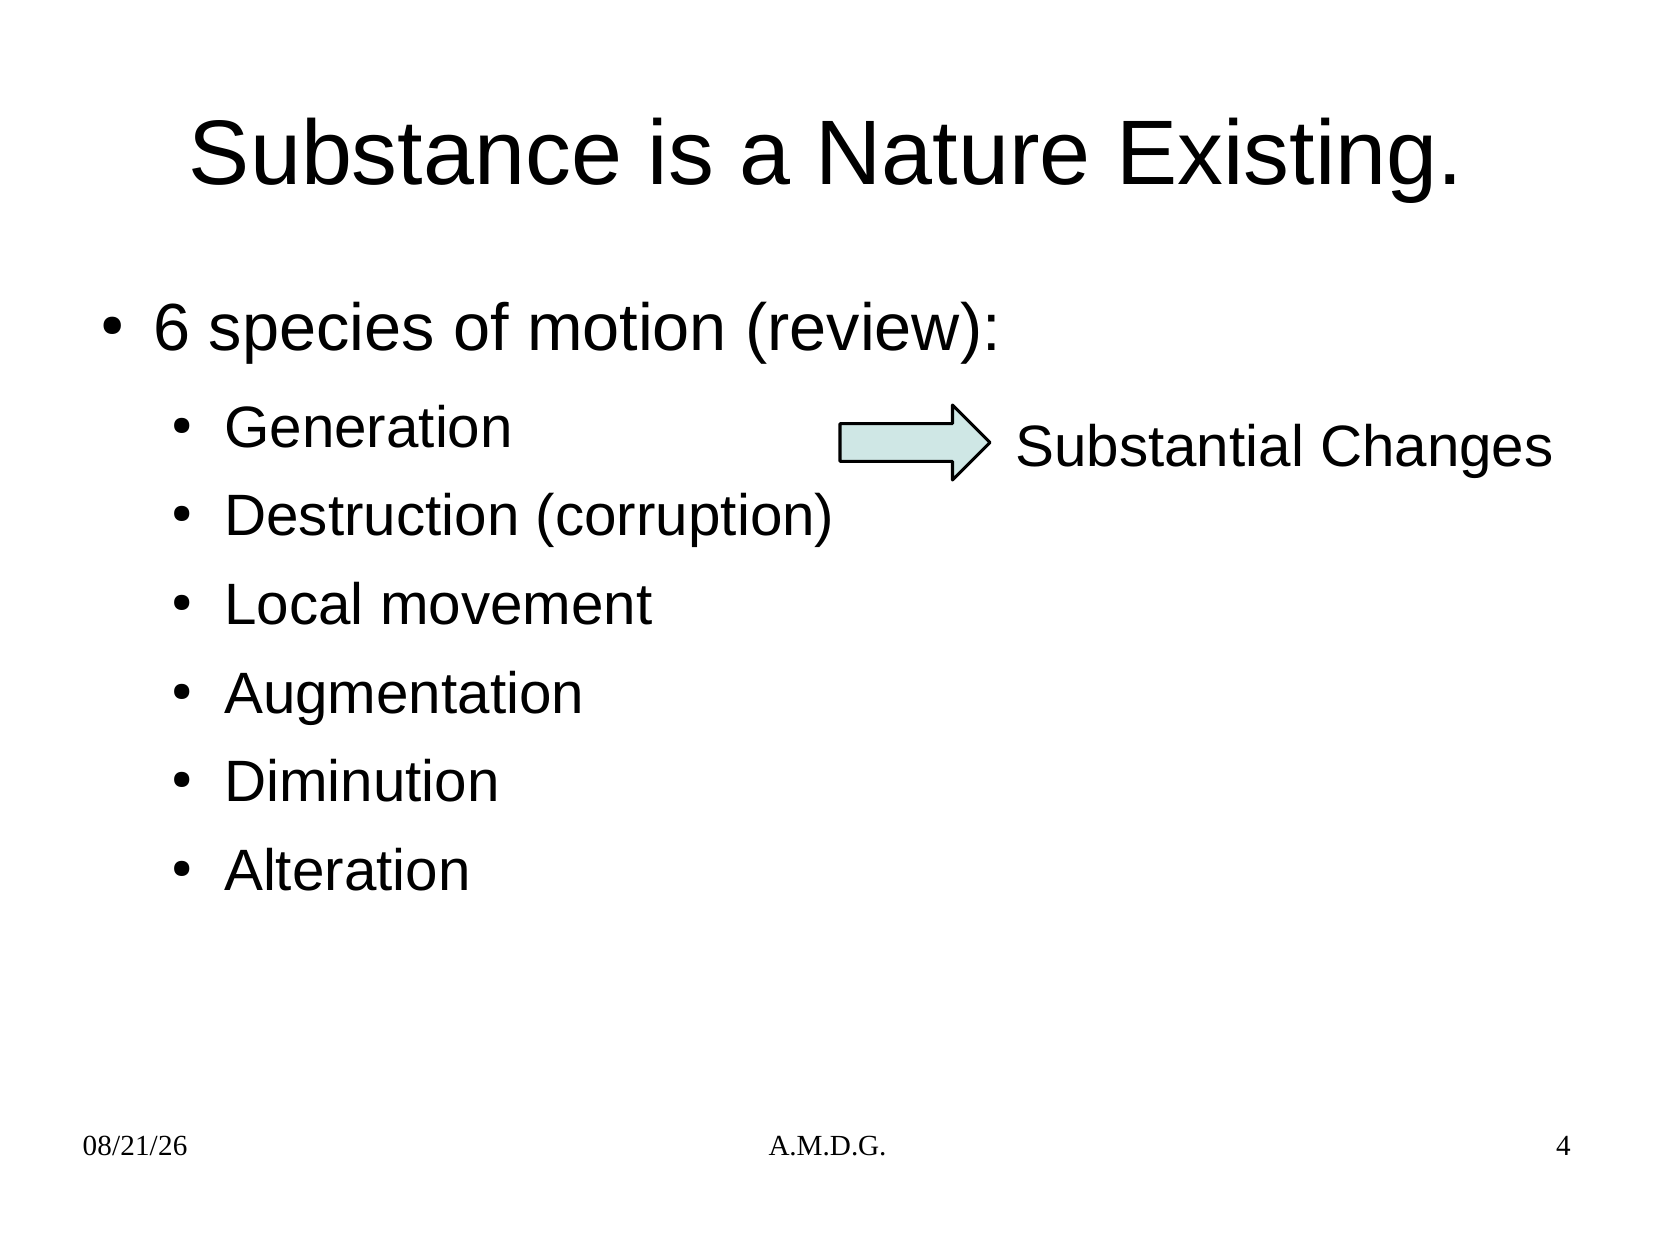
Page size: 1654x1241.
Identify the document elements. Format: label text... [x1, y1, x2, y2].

text_box [840, 405, 991, 481]
title Substance is a Nature Existing. [82, 49, 1571, 257]
list 6 species of motion (review): Generation Destruction (corruption) Local movement Augmentation Diminution Alteration [82, 290, 1571, 1109]
text_box Substantial Changes [999, 405, 1571, 488]
